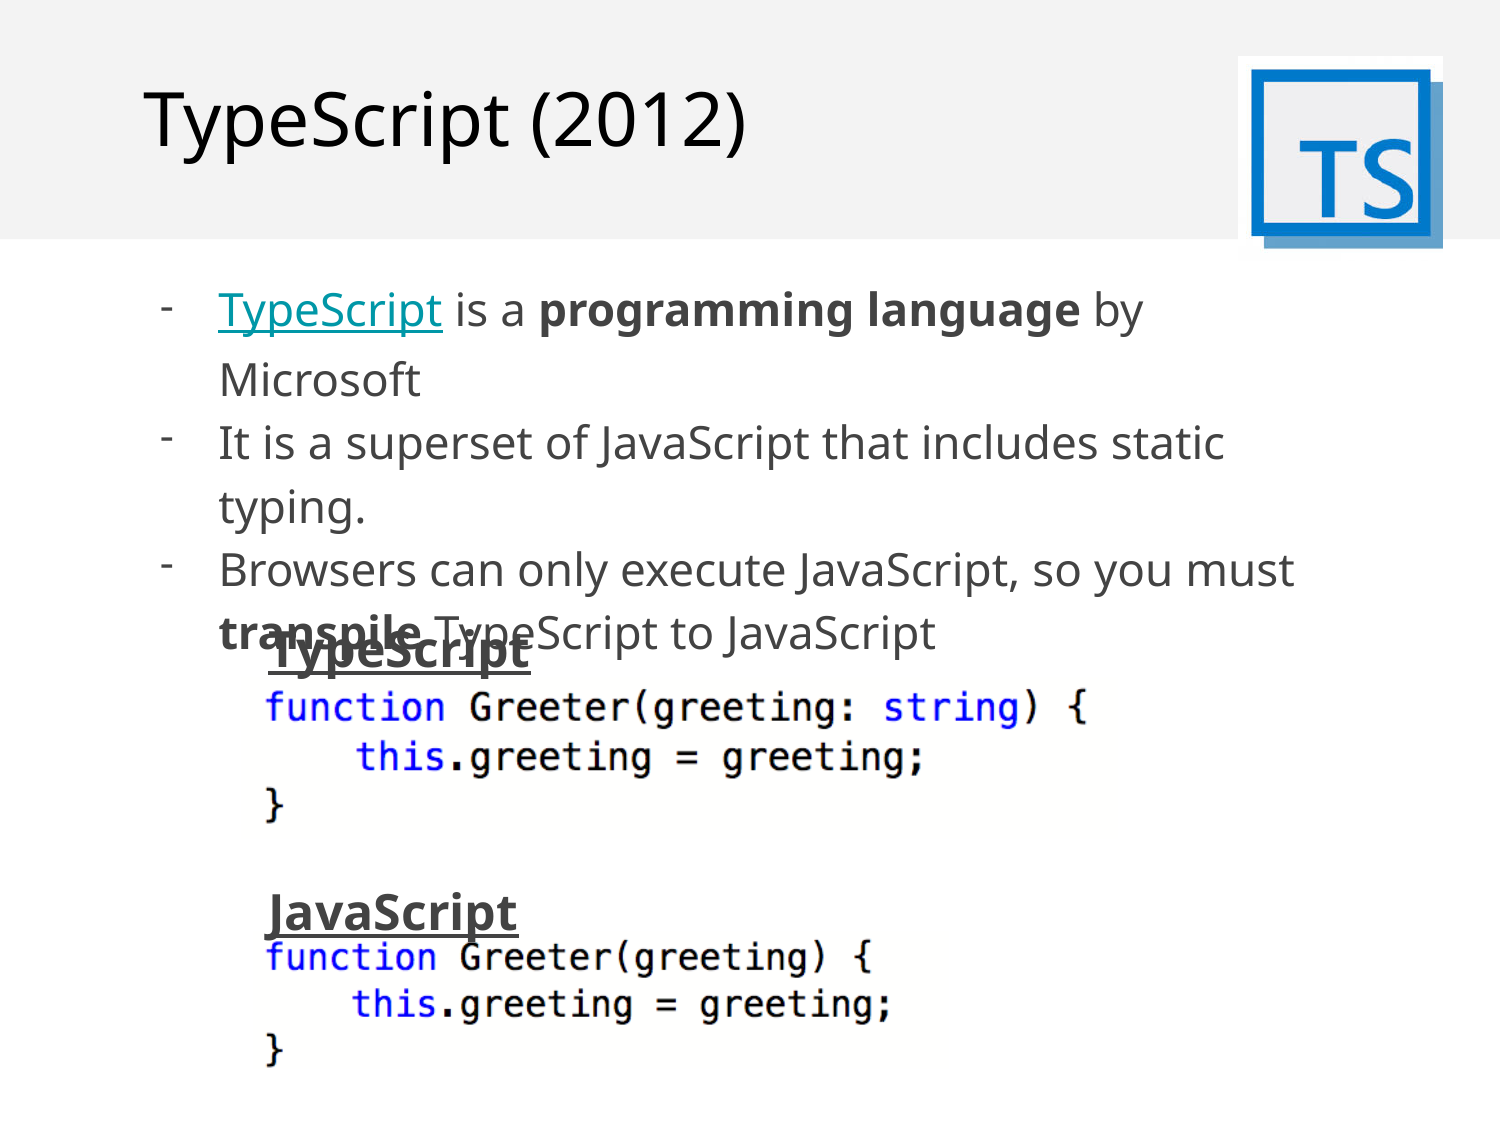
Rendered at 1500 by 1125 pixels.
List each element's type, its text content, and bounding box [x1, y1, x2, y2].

picture [241, 677, 1118, 839]
list TypeScript is a programming language by Microsoft It is a superset of JavaScript that includes static typing. Browsers can only execute JavaScript, so you must transpile TypeScript to JavaScript [128, 255, 1372, 585]
picture [1238, 56, 1443, 261]
list TypeScript [253, 593, 780, 719]
title TypeScript (2012) [128, 56, 1238, 183]
picture [253, 931, 949, 1069]
list JavaScript [253, 855, 780, 982]
